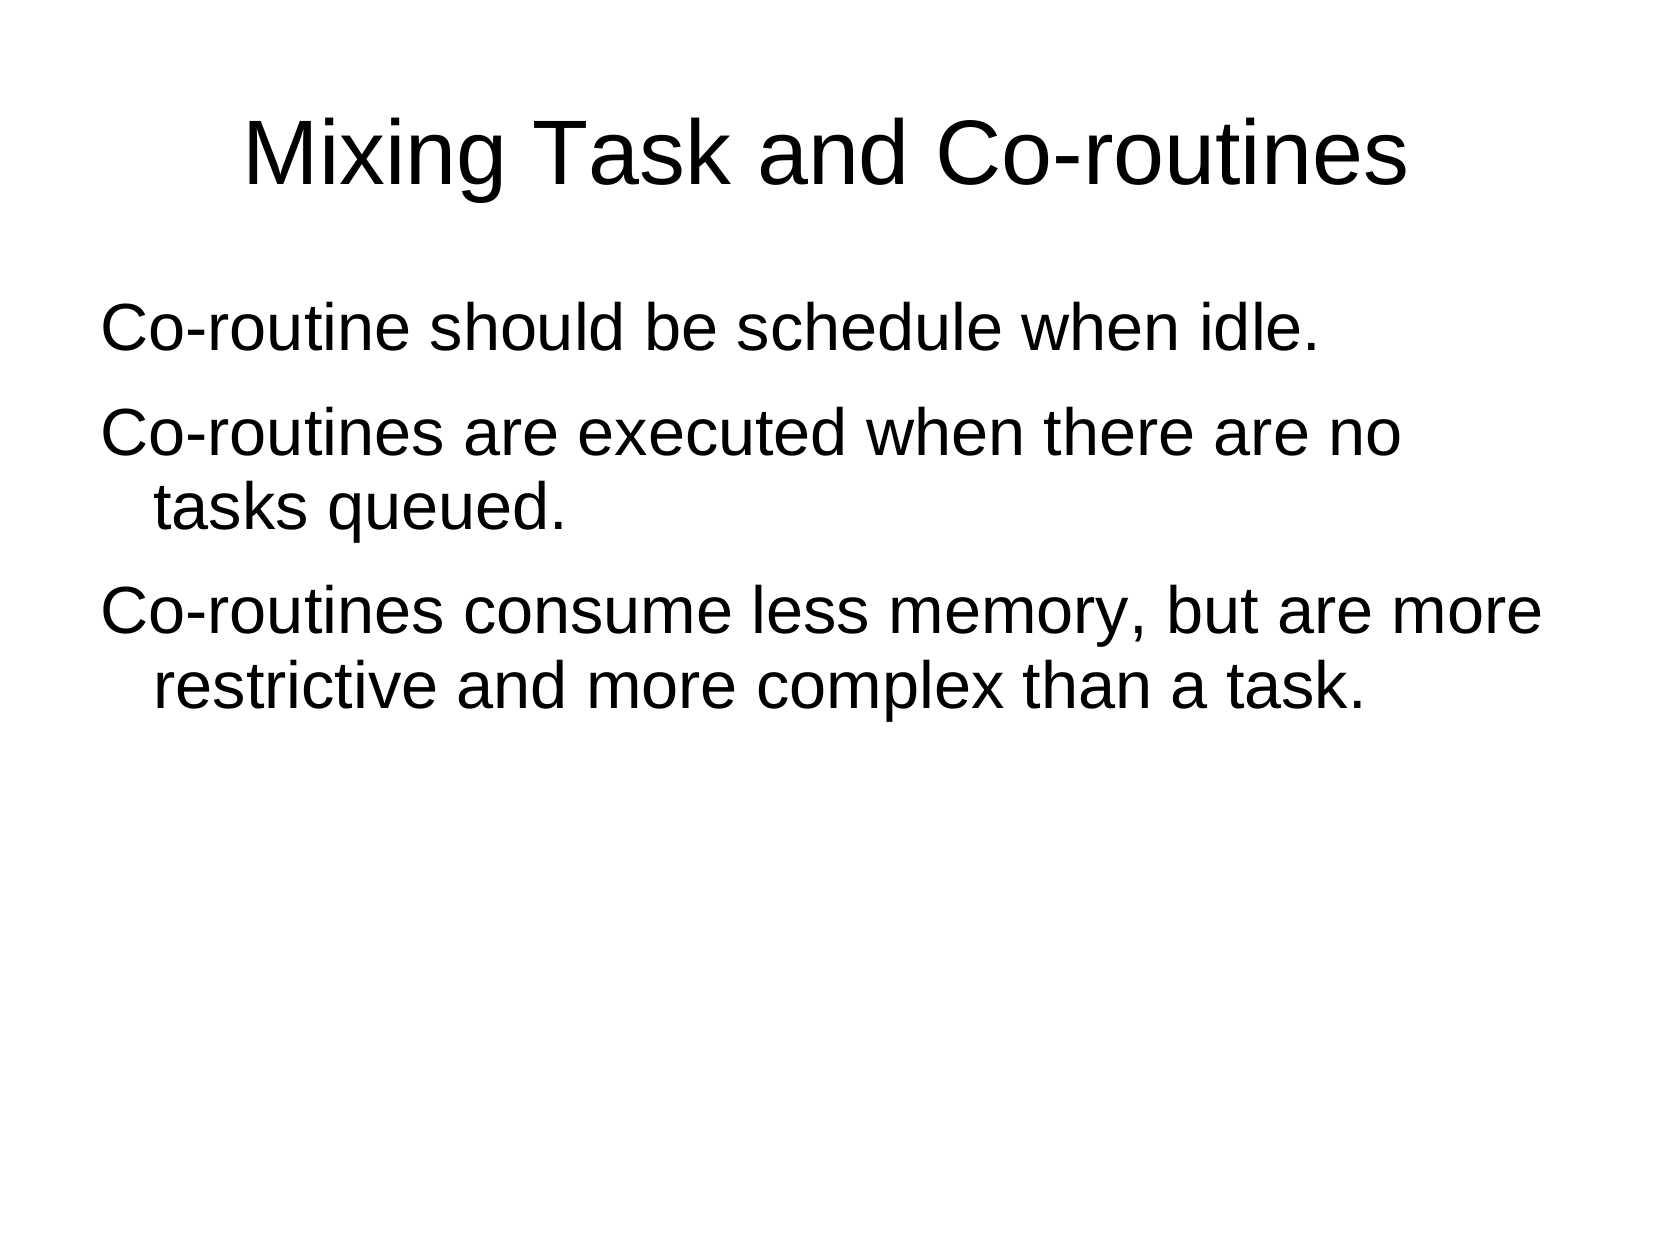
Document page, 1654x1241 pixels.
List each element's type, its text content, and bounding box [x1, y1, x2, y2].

title Mixing Task and Co-routines [82, 49, 1571, 257]
list Co-routine should be schedule when idle. Co-routines are executed when there are no tasks queued. Co-routines consume less memory, but are more restrictive and more complex than a task. [82, 290, 1571, 1109]
